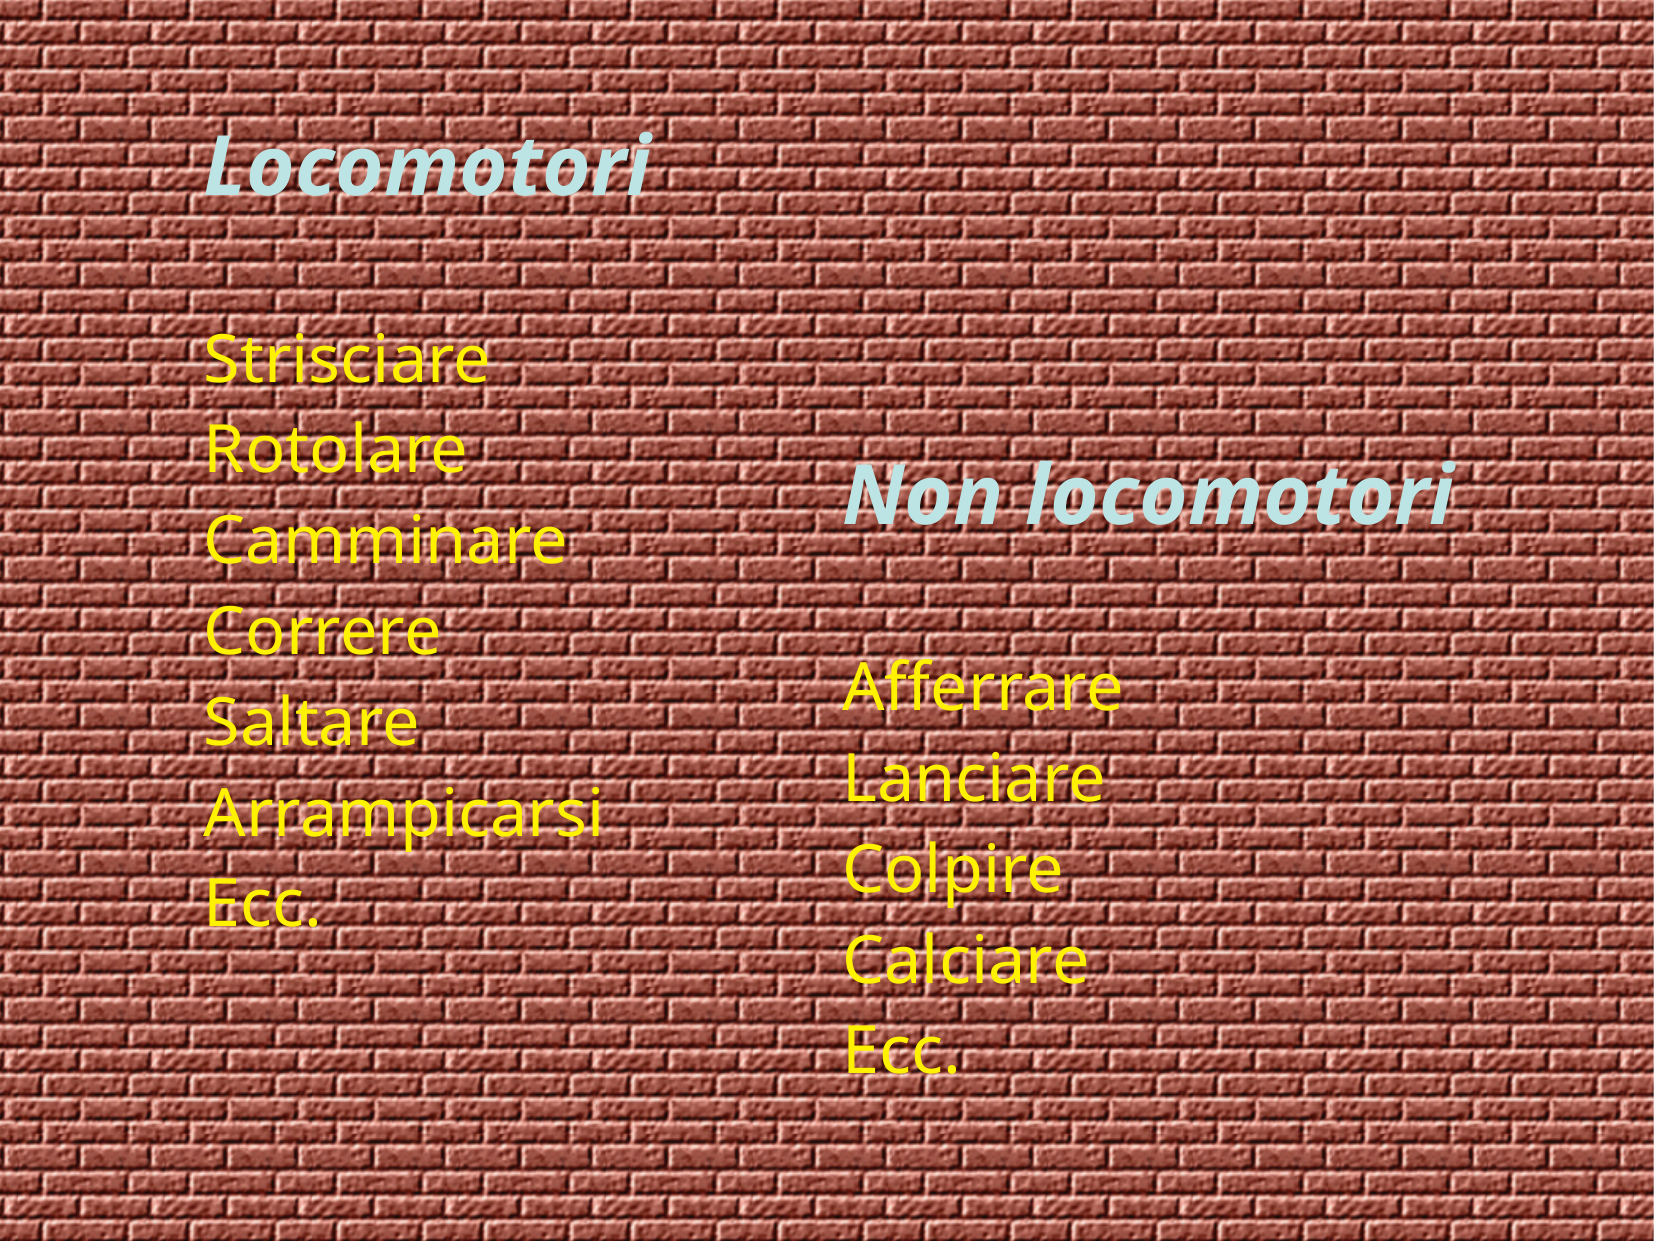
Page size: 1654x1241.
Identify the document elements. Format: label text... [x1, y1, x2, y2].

text_box Locomotori Strisciare Rotolare Camminare Correre Saltare Arrampicarsi Ecc. [188, 99, 804, 1241]
picture [0, 0, 1654, 1241]
text_box Non locomotori Afferrare Lanciare Colpire Calciare Ecc. [827, 427, 1572, 1126]
